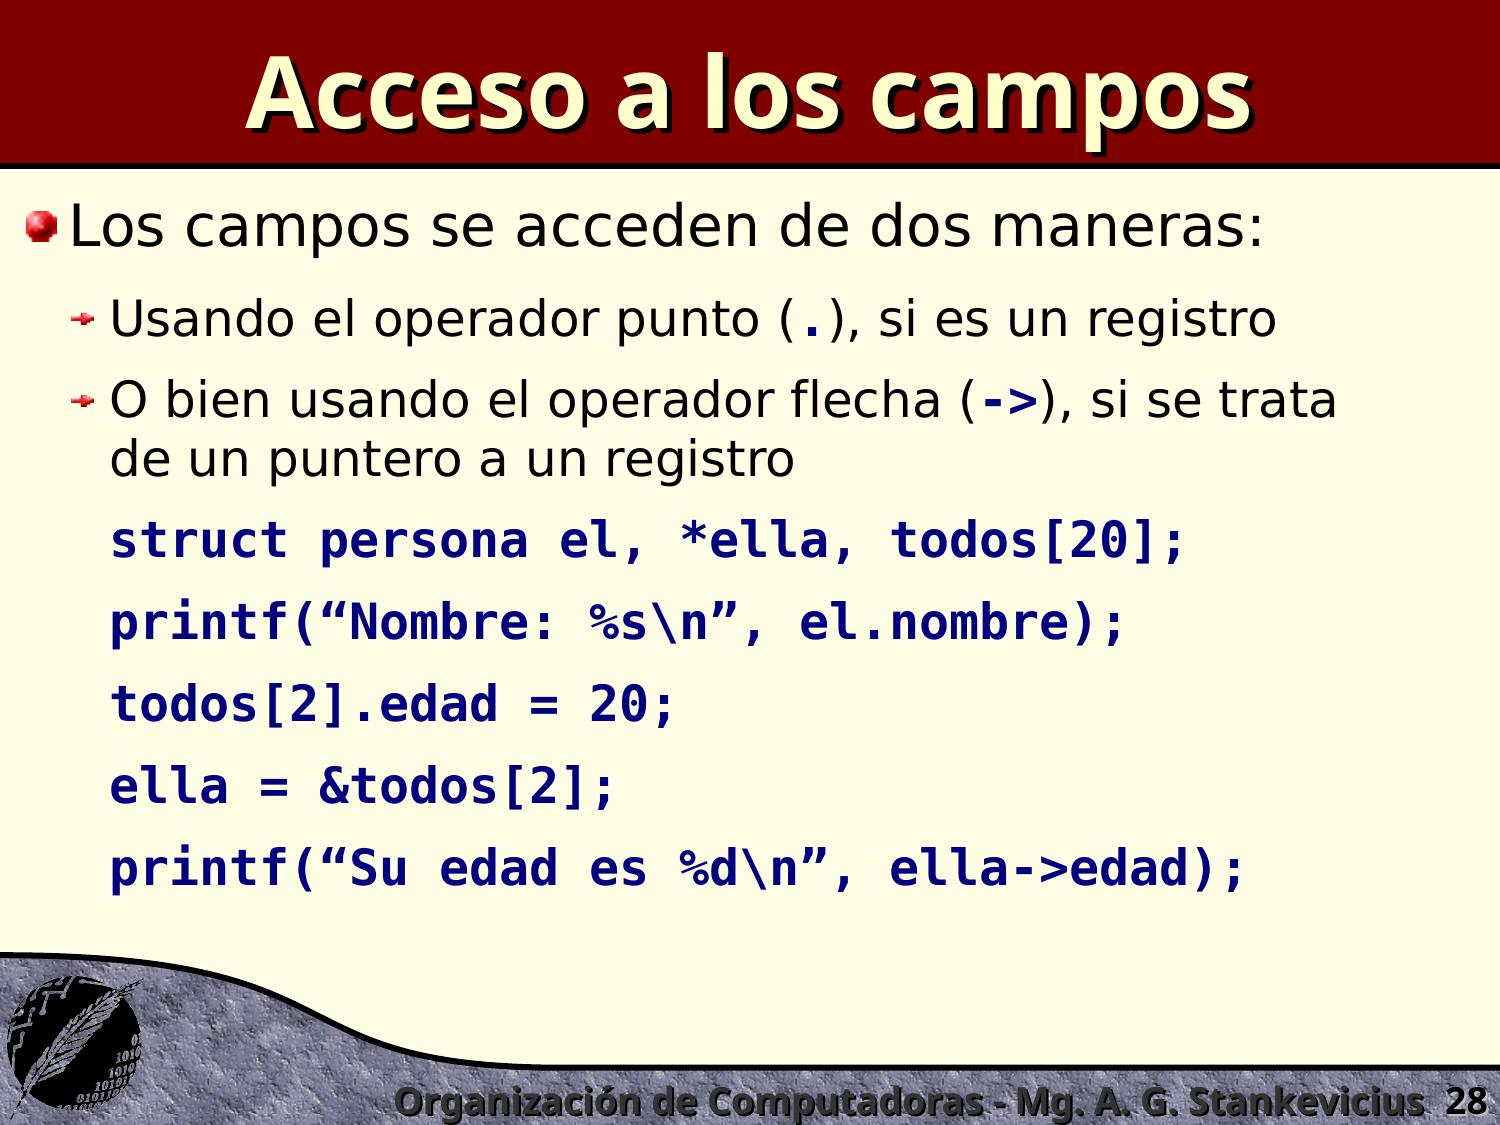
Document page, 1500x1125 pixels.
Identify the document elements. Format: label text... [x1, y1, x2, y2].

picture [802, 1100, 806, 1110]
picture [0, 959, 1500, 1125]
title Acceso a los campos [15, 5, 1485, 160]
picture [1058, 1100, 1065, 1110]
picture [448, 1100, 455, 1110]
list Los campos se acceden de dos maneras: Usando el operador punto (.), si es un registro O bien usando el operador flecha (->), si se trata de un puntero a un registro struct persona el, *ella, todos[20]; printf(“Nombre: %s\n”, el.nombre); todos[2].edad = 20; ella = &todos[2]; printf(“Su edad es %d\n”, ella->edad); [11, 192, 1486, 935]
